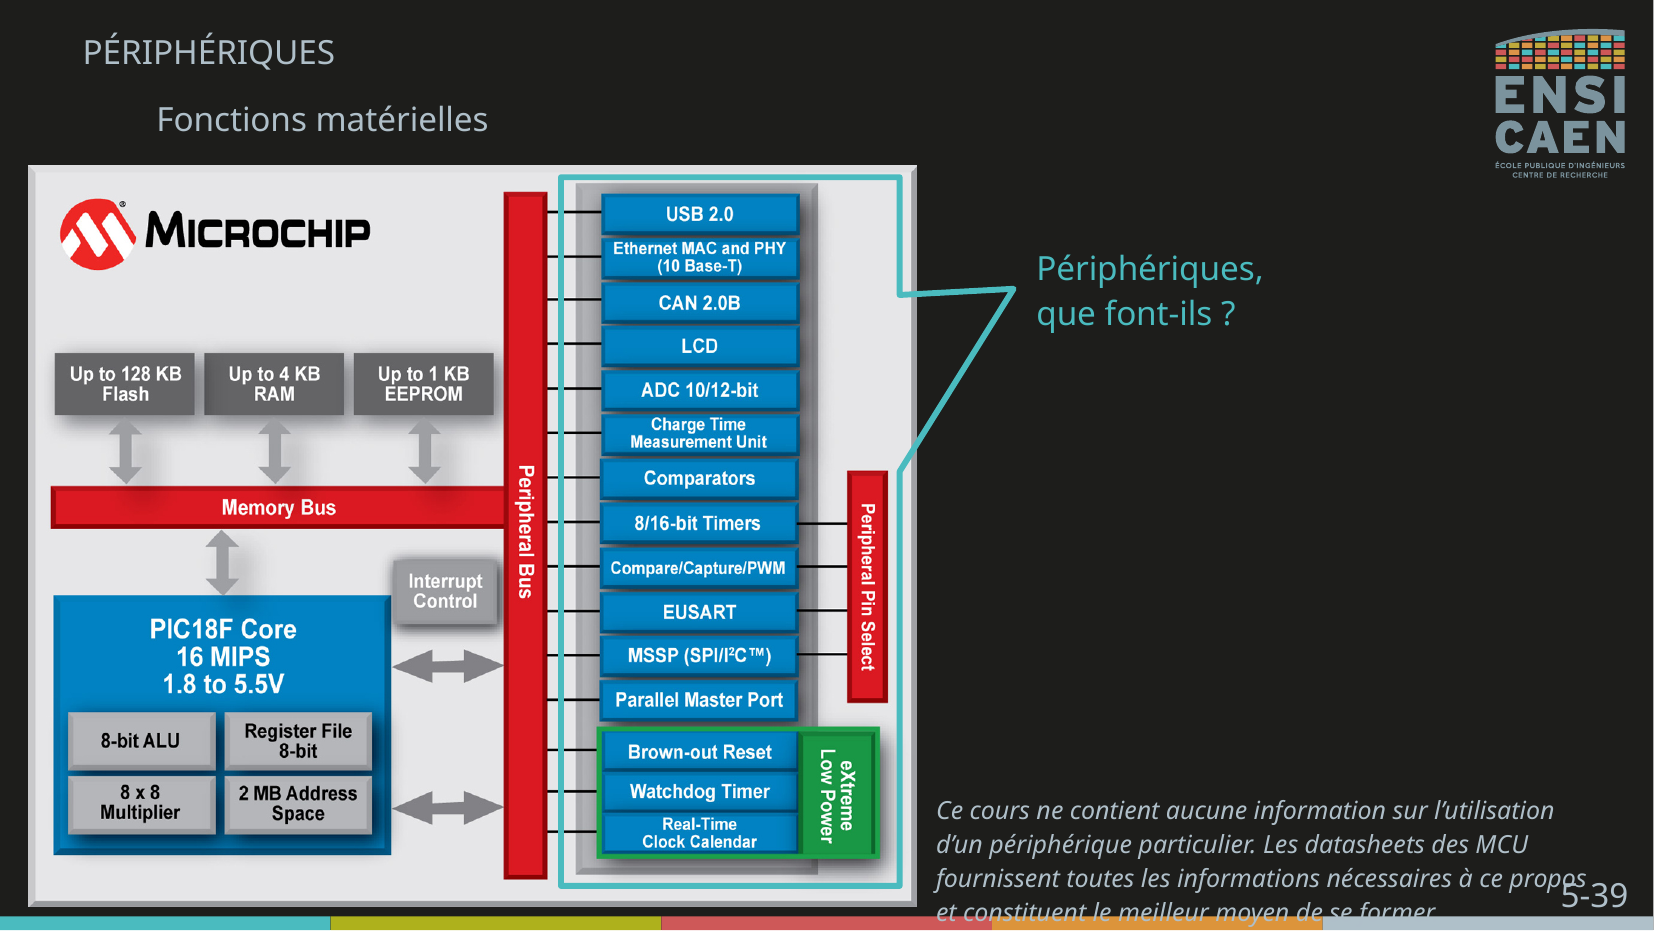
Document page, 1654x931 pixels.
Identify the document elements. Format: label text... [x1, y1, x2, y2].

text_box Périphériques, que font-ils ? [1021, 237, 1412, 328]
title PÉRIPHÉRIQUES Fonctions matérielles [82, 0, 1467, 148]
text_box Ce cours ne contient aucune information sur l’utilisation d’un périphérique particulier. Les datasheets des MCU fournissent toutes les informations nécessaires à ce propos et constituent le meilleur moyen de se former. [921, 785, 1613, 913]
picture [564, 181, 917, 882]
picture [28, 165, 917, 907]
